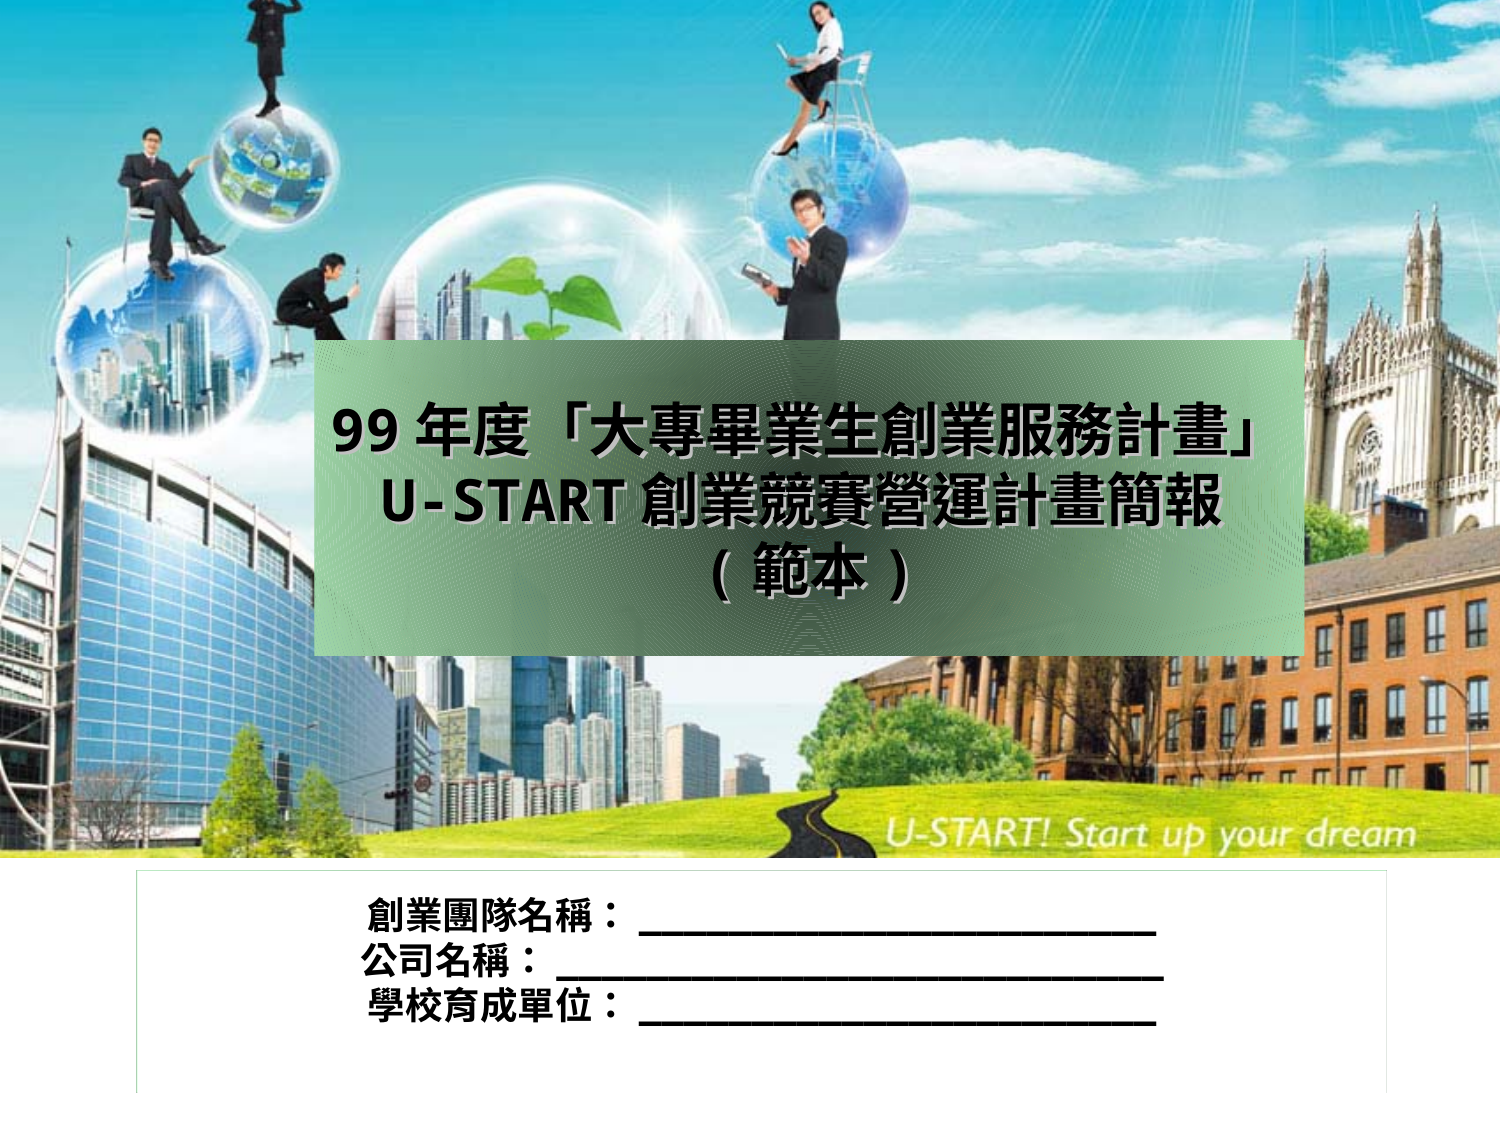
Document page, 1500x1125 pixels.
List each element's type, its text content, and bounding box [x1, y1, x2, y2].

picture [0, 0, 1500, 858]
picture [135, 869, 1388, 1094]
text_box 創業團隊名稱：_______________________ 公司名稱：___________________________ 學校育成單位：_______________________ [137, 870, 1387, 1094]
text_box [442, 774, 1258, 836]
title 99年度「大專畢業生創業服務計畫」 U-START創業競賽營運計畫簡報(範本) [314, 340, 1305, 656]
